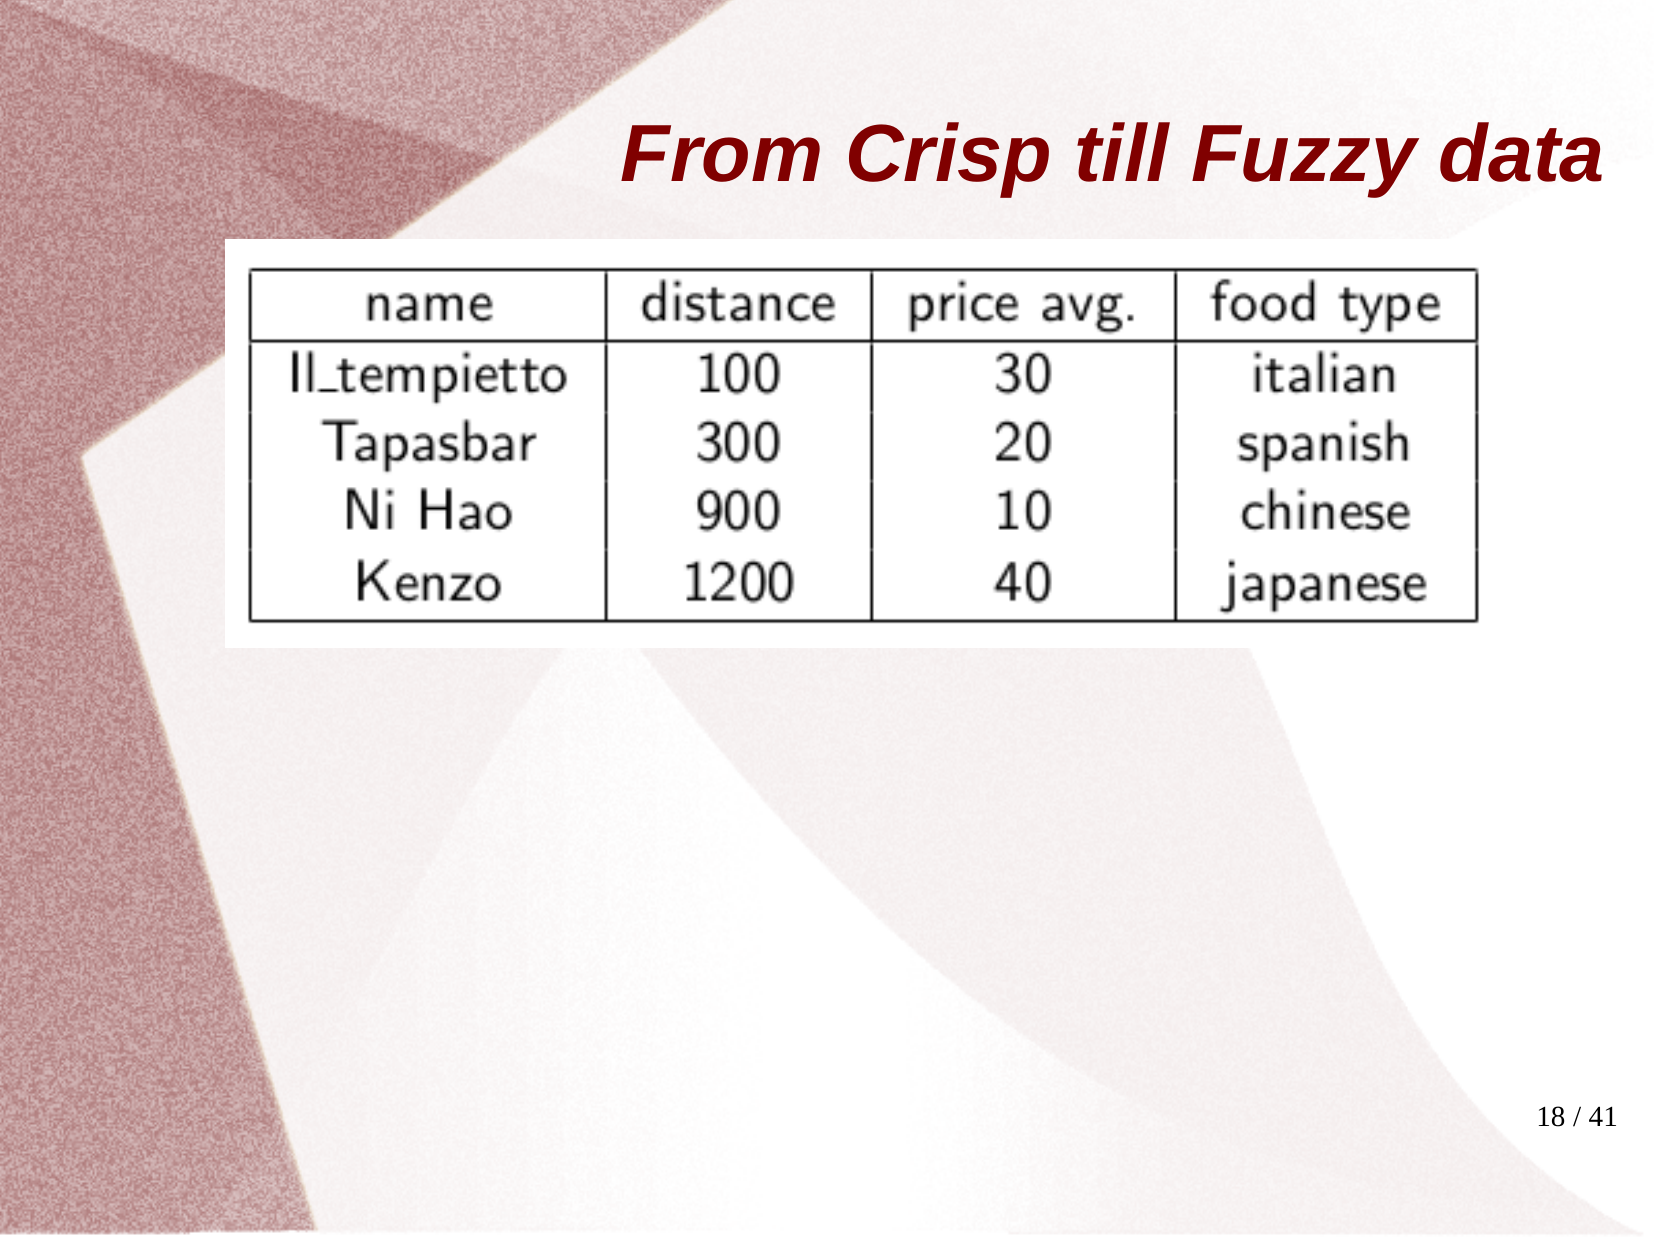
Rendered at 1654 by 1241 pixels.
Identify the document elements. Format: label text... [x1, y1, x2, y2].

picture [0, 0, 1654, 1241]
title From Crisp till Fuzzy data [596, 49, 1607, 257]
